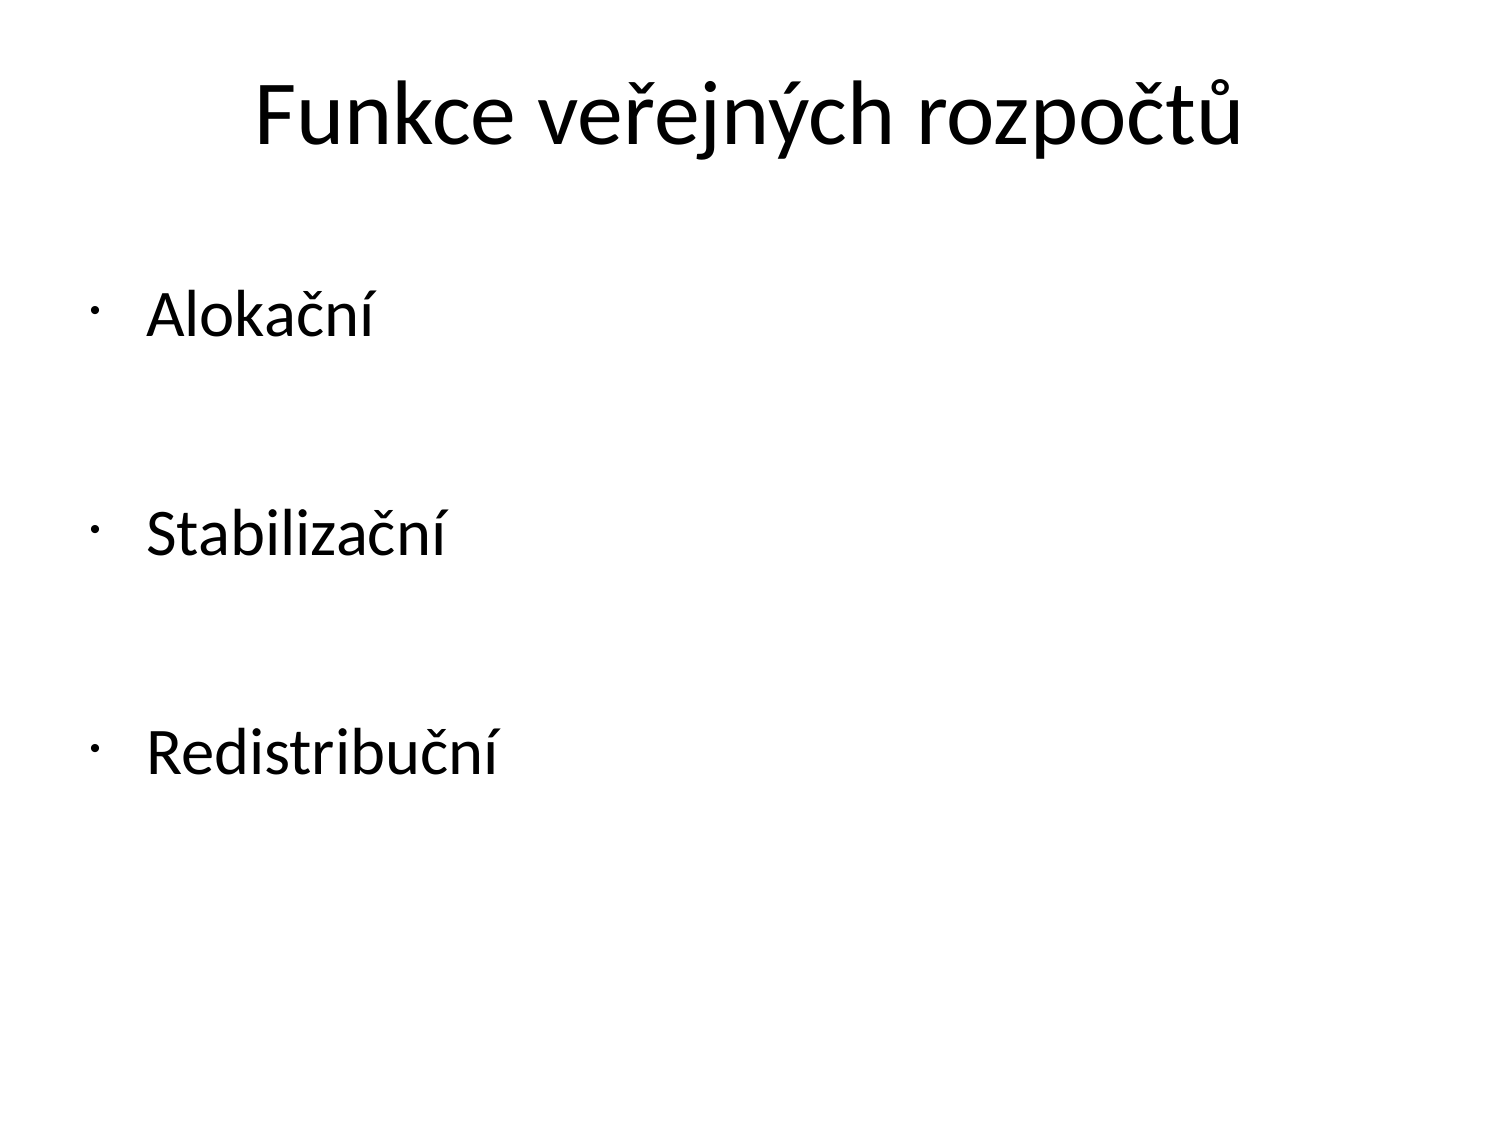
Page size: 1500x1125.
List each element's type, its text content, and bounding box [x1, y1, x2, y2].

title Funkce veřejných rozpočtů [75, 45, 1425, 233]
list Alokační Stabilizační Redistribuční [75, 262, 1425, 1005]
